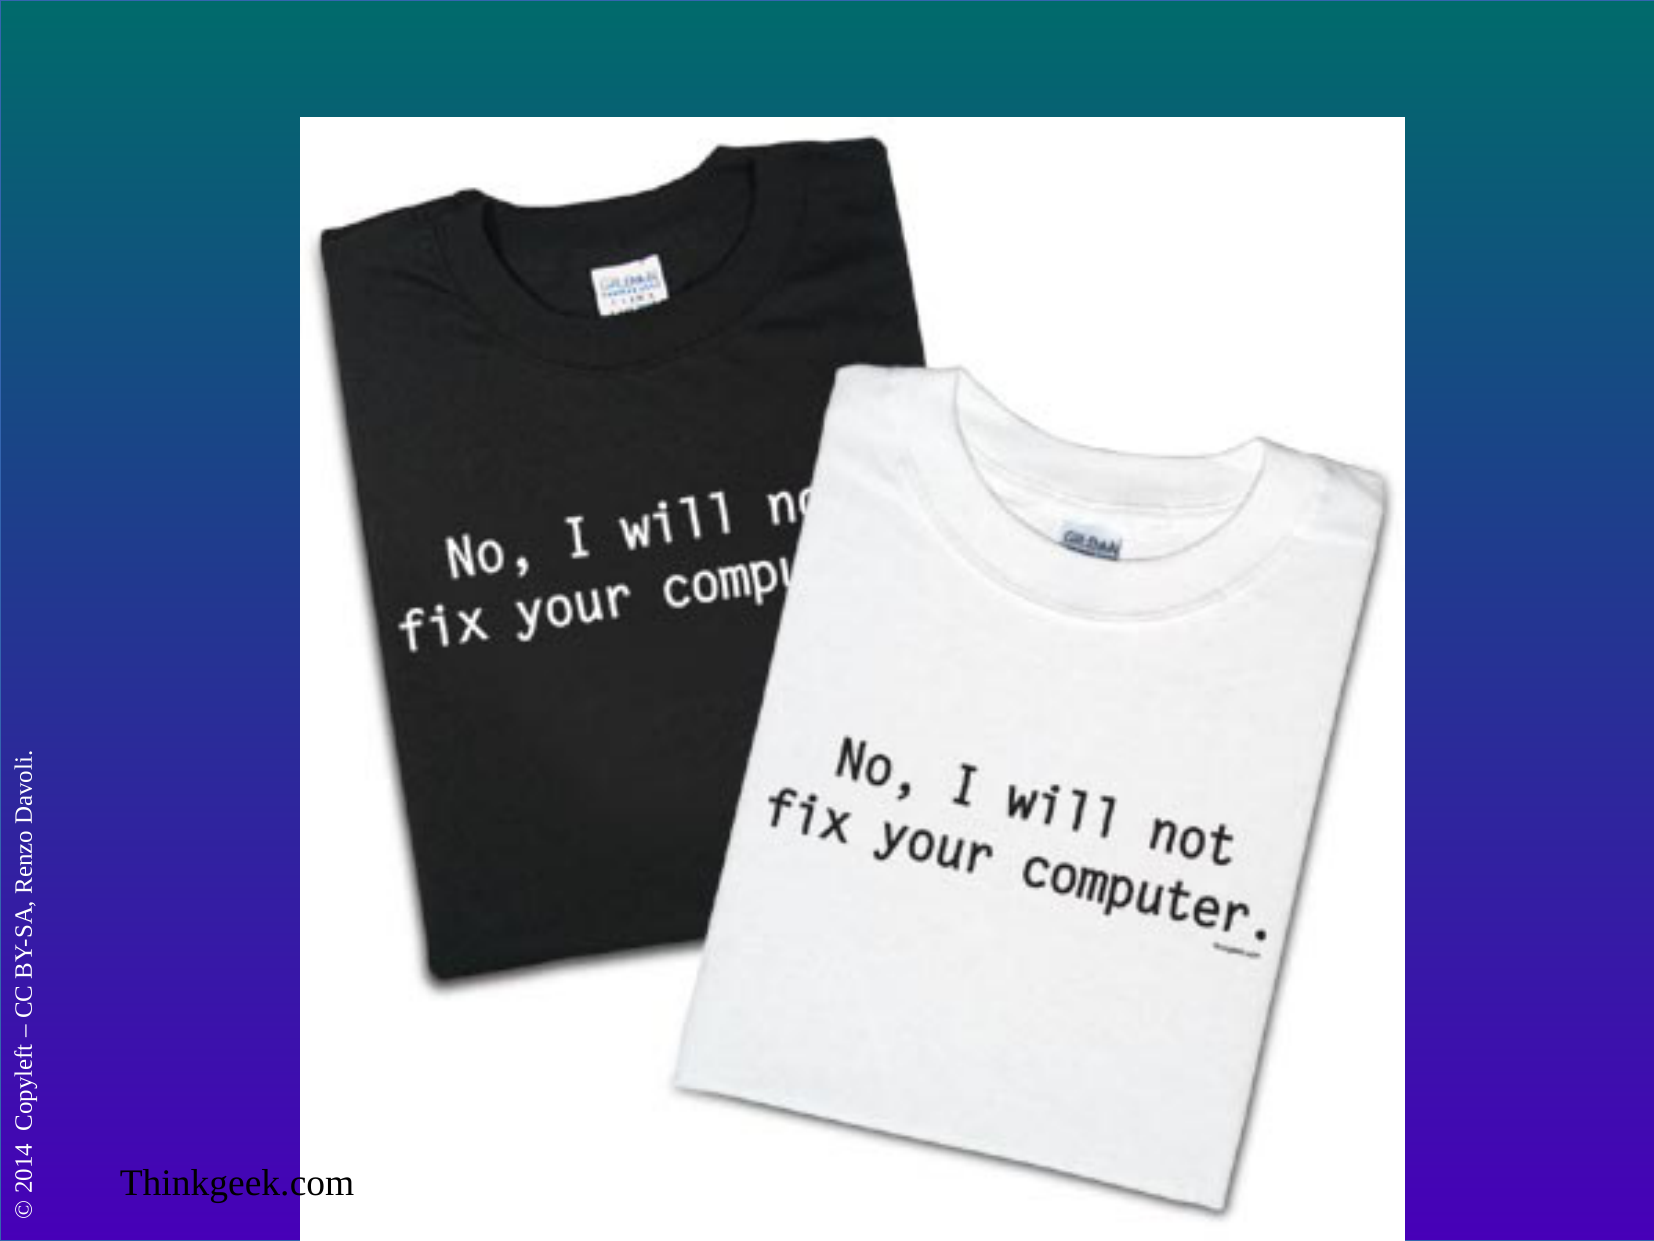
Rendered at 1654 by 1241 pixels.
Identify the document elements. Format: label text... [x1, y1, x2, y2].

picture [300, 117, 1405, 1241]
text_box Thinkgeek.com [105, 1155, 541, 1212]
